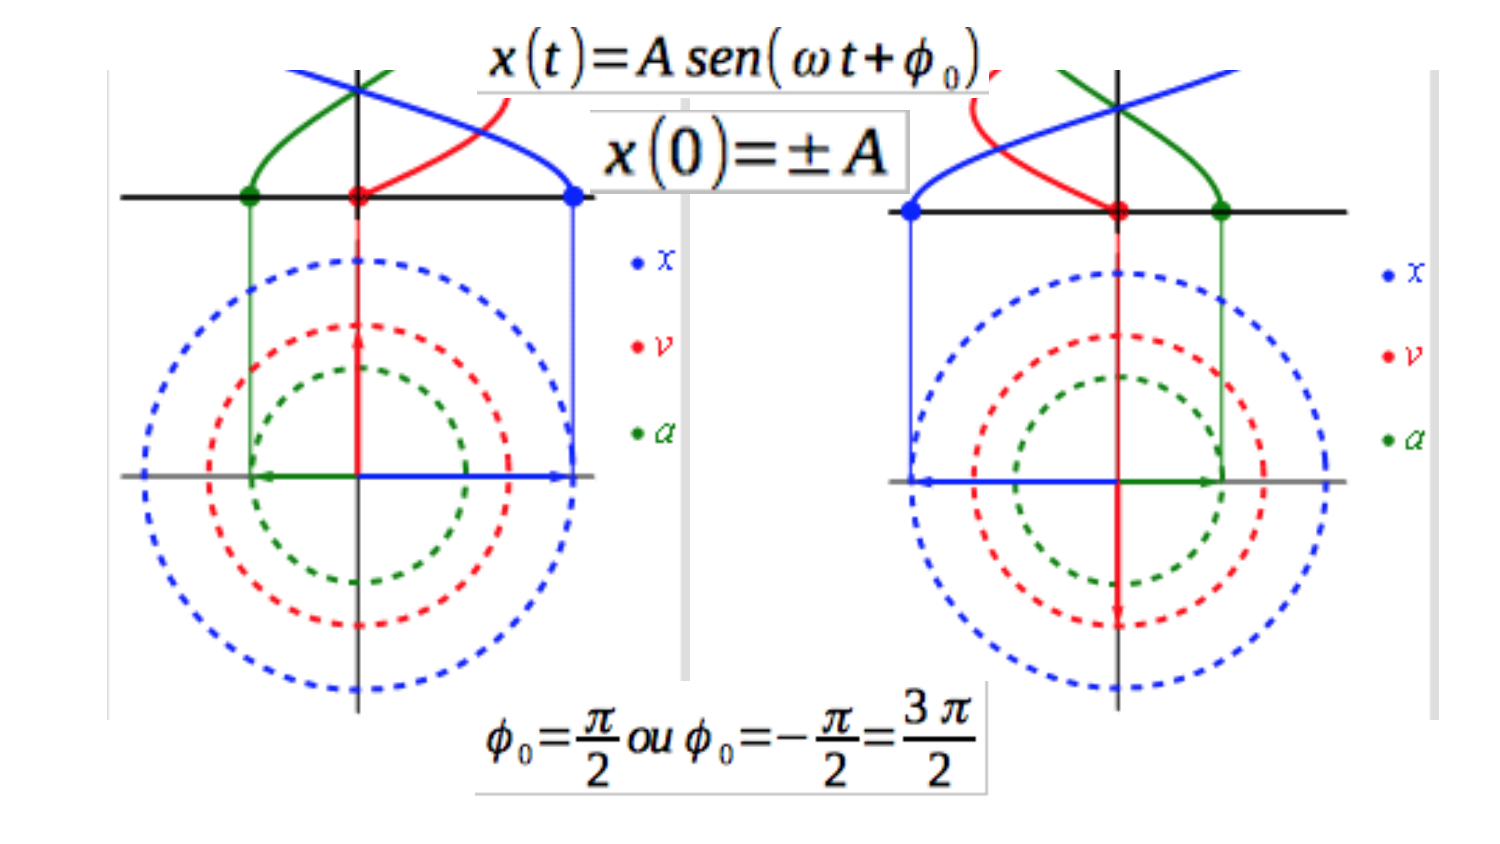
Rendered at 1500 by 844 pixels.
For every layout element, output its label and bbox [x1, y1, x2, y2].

picture [107, 27, 1439, 801]
